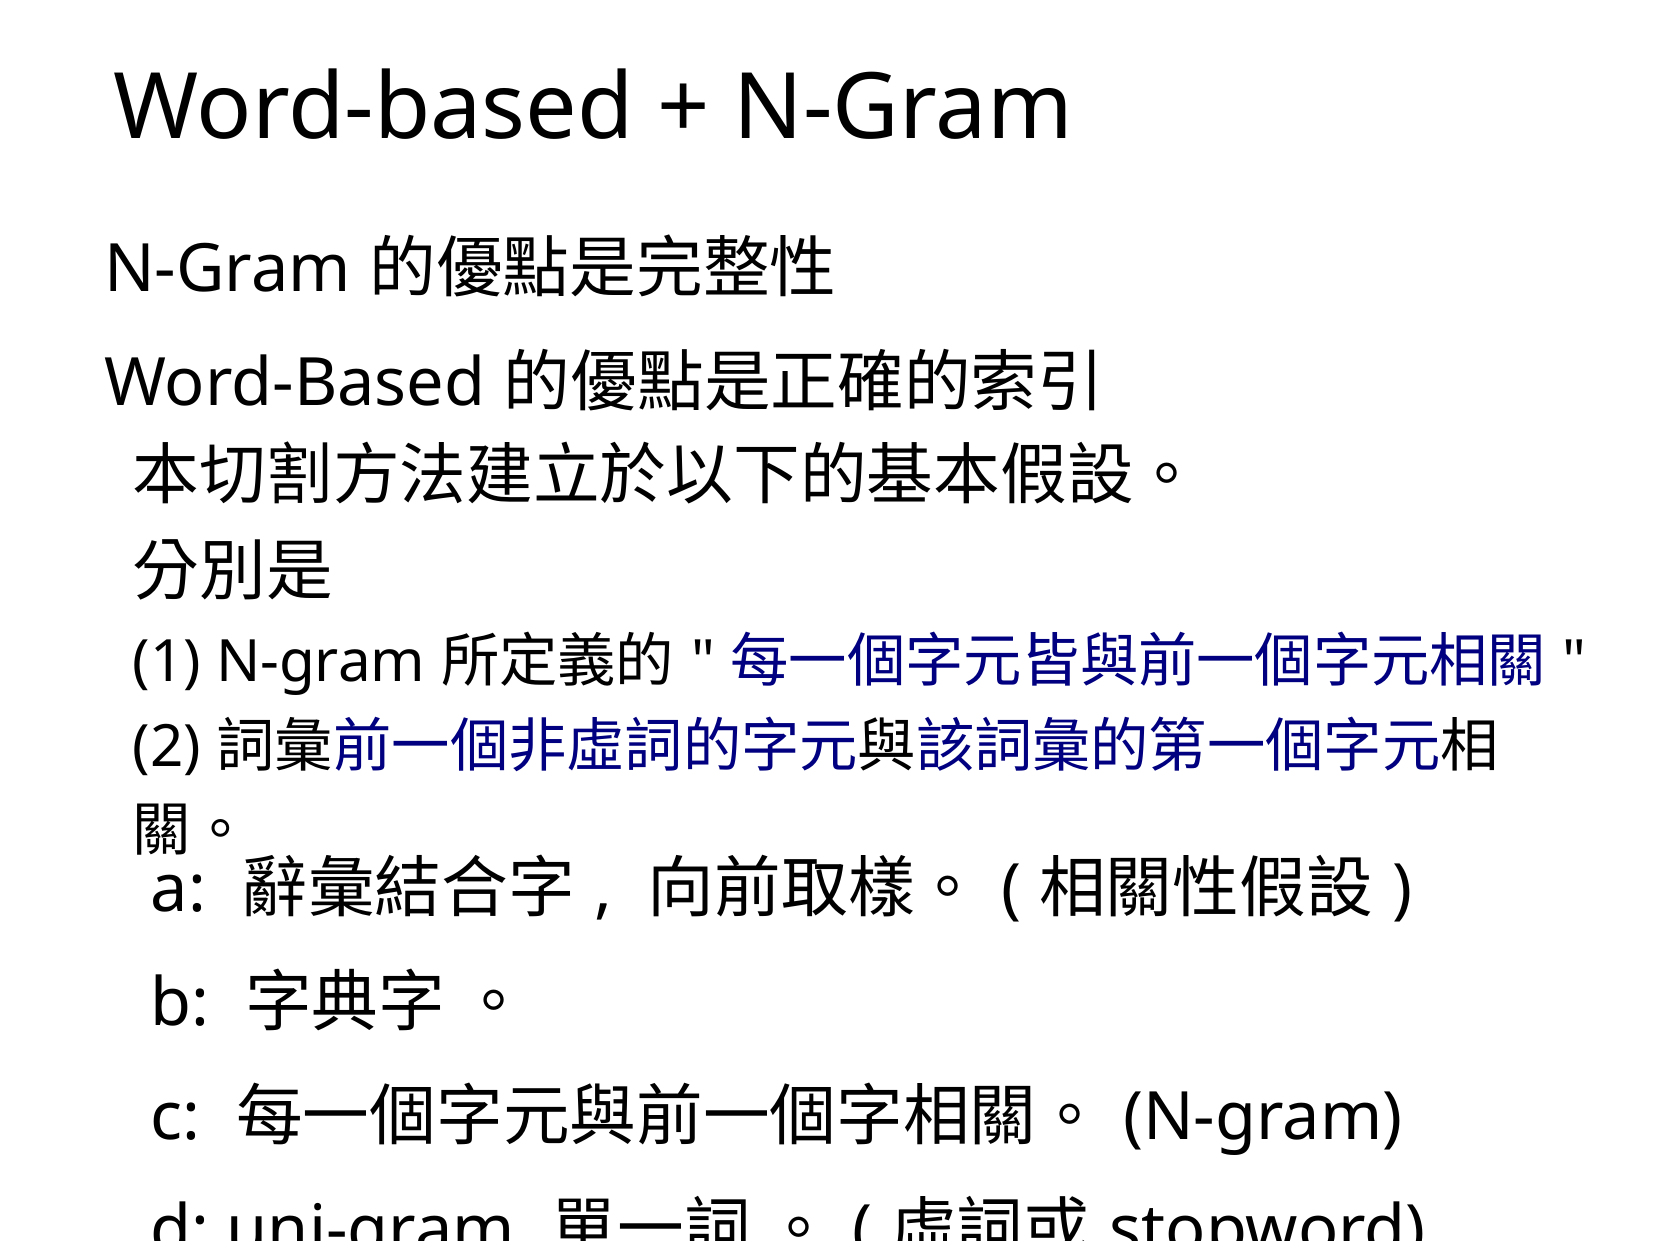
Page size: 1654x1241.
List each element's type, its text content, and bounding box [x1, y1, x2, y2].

list N-Gram的優點是完整性 Word-Based的優點是正確的索引 [71, 206, 1270, 443]
list a: 辭彙結合字, 向前取樣。(相關性假設) b: 字典字 。 c: 每一個字元與前一個字相關。(N-gram) d: uni-gram 單一詞 。(虛詞或stopword) [118, 826, 1536, 1241]
title Word-based + N-Gram [0, 0, 1188, 207]
text_box 本切割方法建立於以下的基本假設。 分別是 (1) N-gram所定義的"每一個字元皆與前一個字元相關" (2)詞彙前一個非虛詞的字元與該詞彙的第一個字元相關。 [118, 413, 1625, 789]
